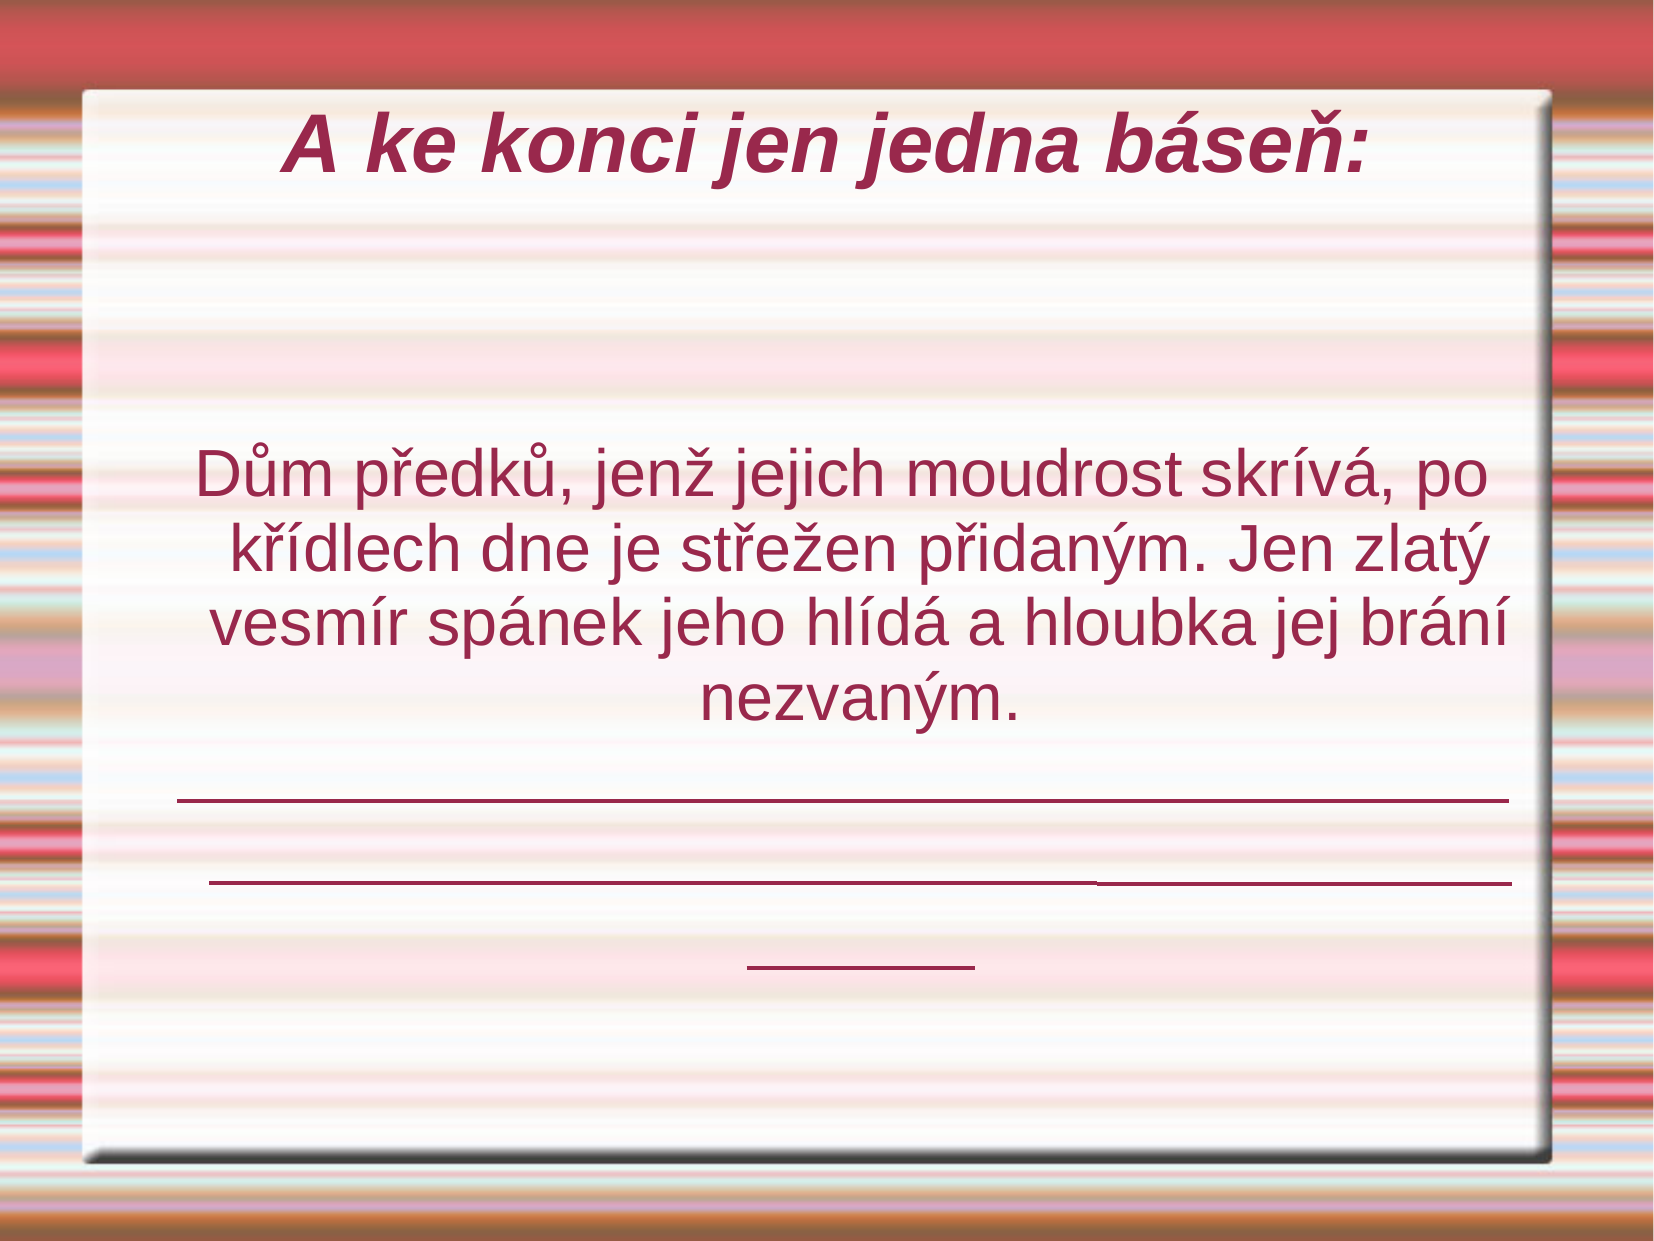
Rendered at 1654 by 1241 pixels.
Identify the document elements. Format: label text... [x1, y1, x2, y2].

picture [0, 0, 1654, 1241]
title A ke konci jen jedna báseň: [121, 50, 1534, 237]
subtitle Dům předků, jenž jejich moudrost skrívá, po křídlech dne je střežen přidaným. Jen zlatý vesmír spánek jeho hlídá a hloubka jej brání nezvaným. [134, 350, 1516, 1133]
